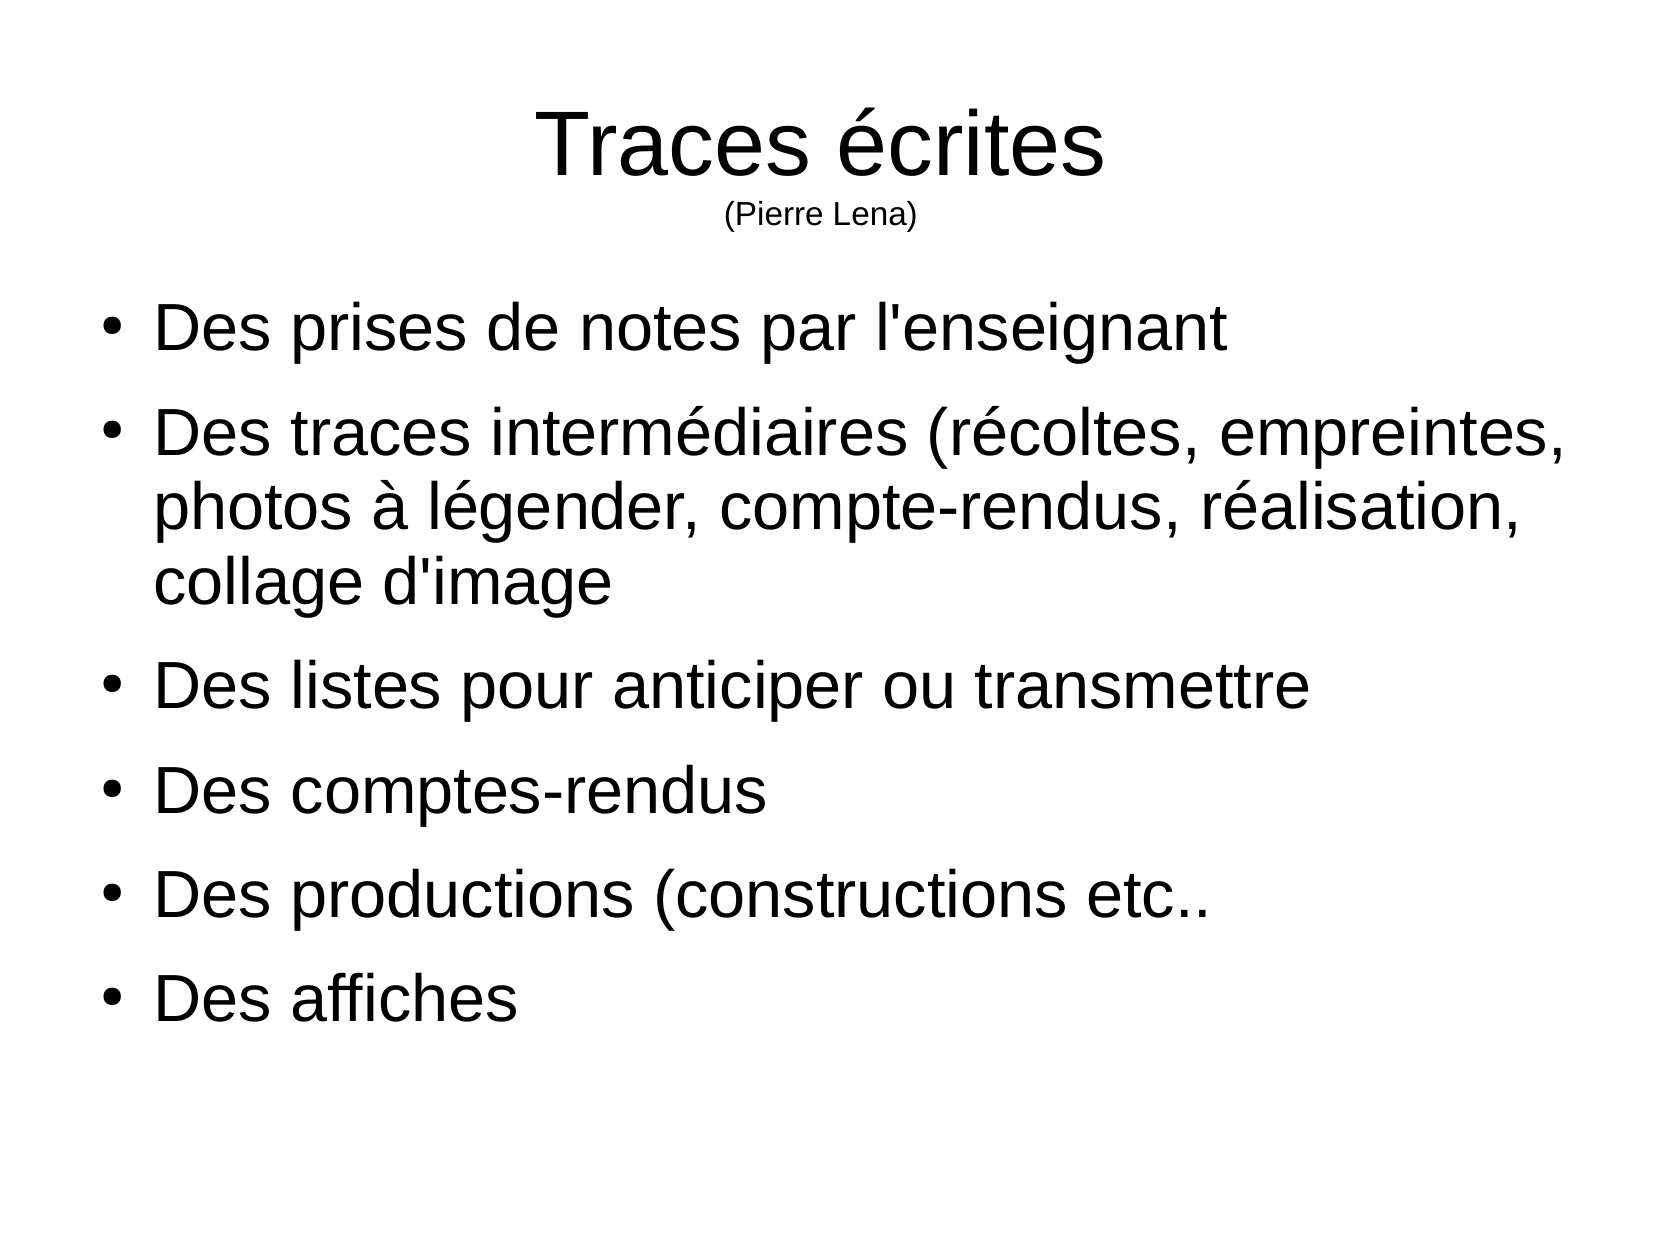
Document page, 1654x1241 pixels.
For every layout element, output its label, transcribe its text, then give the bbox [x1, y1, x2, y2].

title Traces écrites (Pierre Lena) [76, 58, 1565, 266]
list Des prises de notes par l'enseignant Des traces intermédiaires (récoltes, empreintes, photos à légender, compte-rendus, réalisation, collage d'image Des listes pour anticiper ou transmettre Des comptes-rendus Des productions (constructions etc.. Des affiches [82, 290, 1571, 1109]
